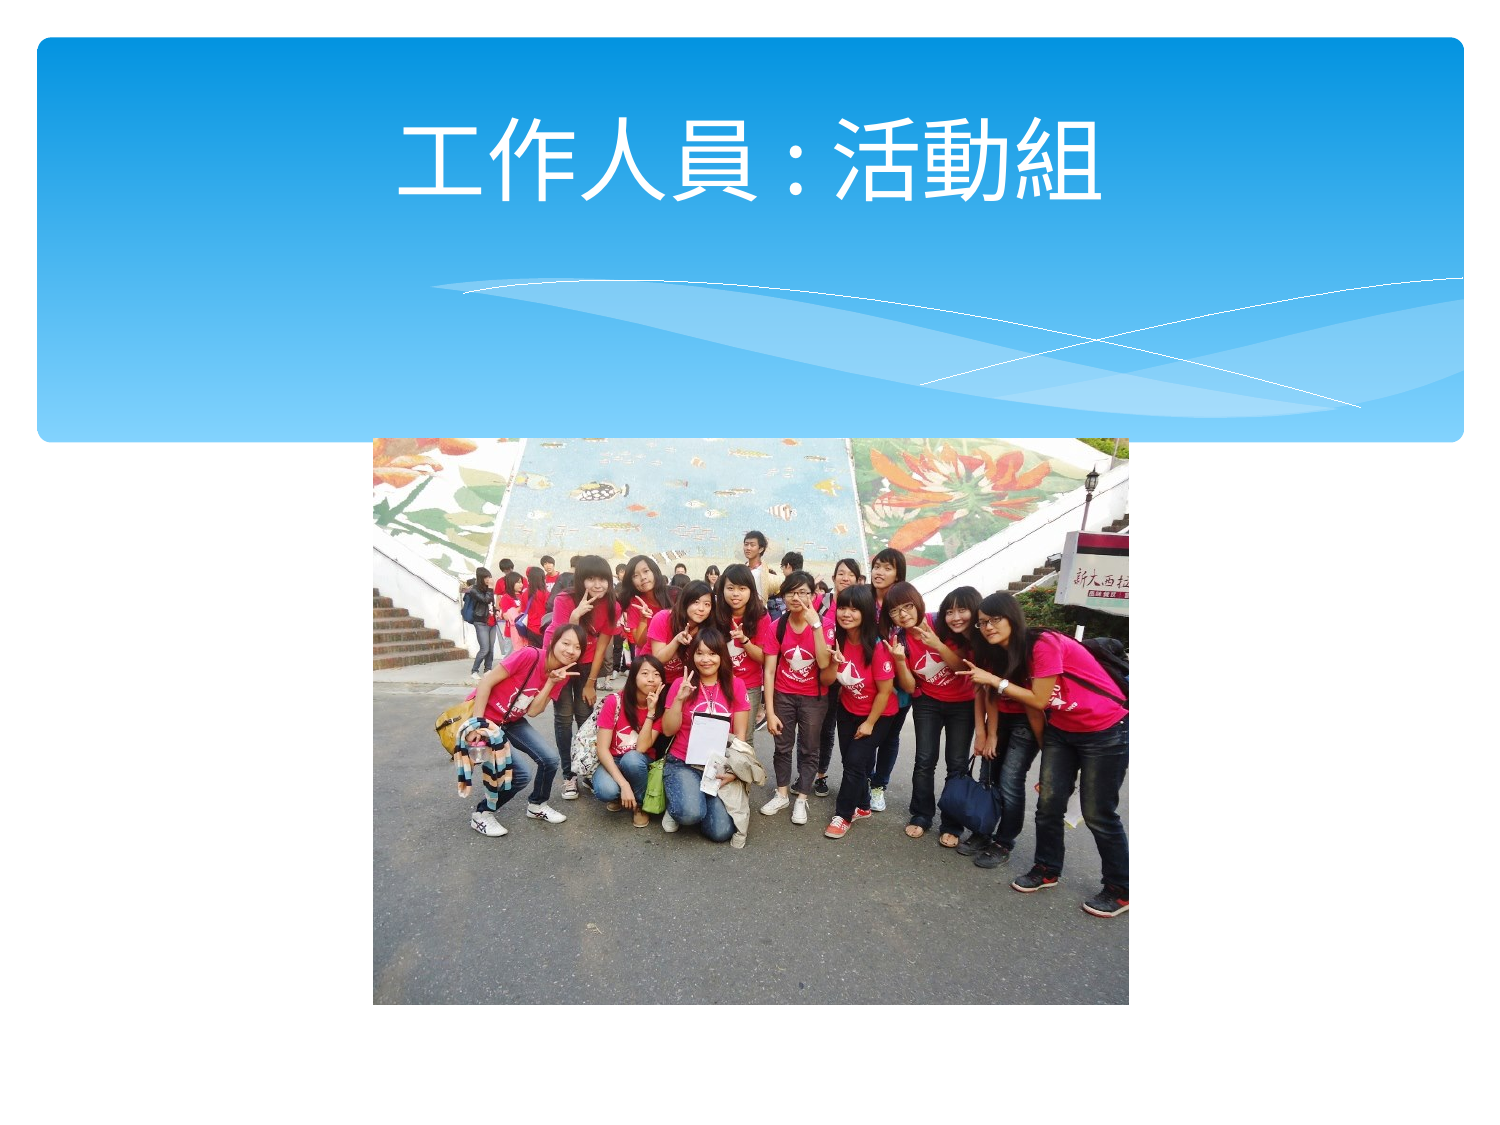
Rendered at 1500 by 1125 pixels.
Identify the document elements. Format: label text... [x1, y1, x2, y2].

title 工作人員:活動組 [75, 55, 1426, 261]
picture [373, 438, 1129, 1005]
